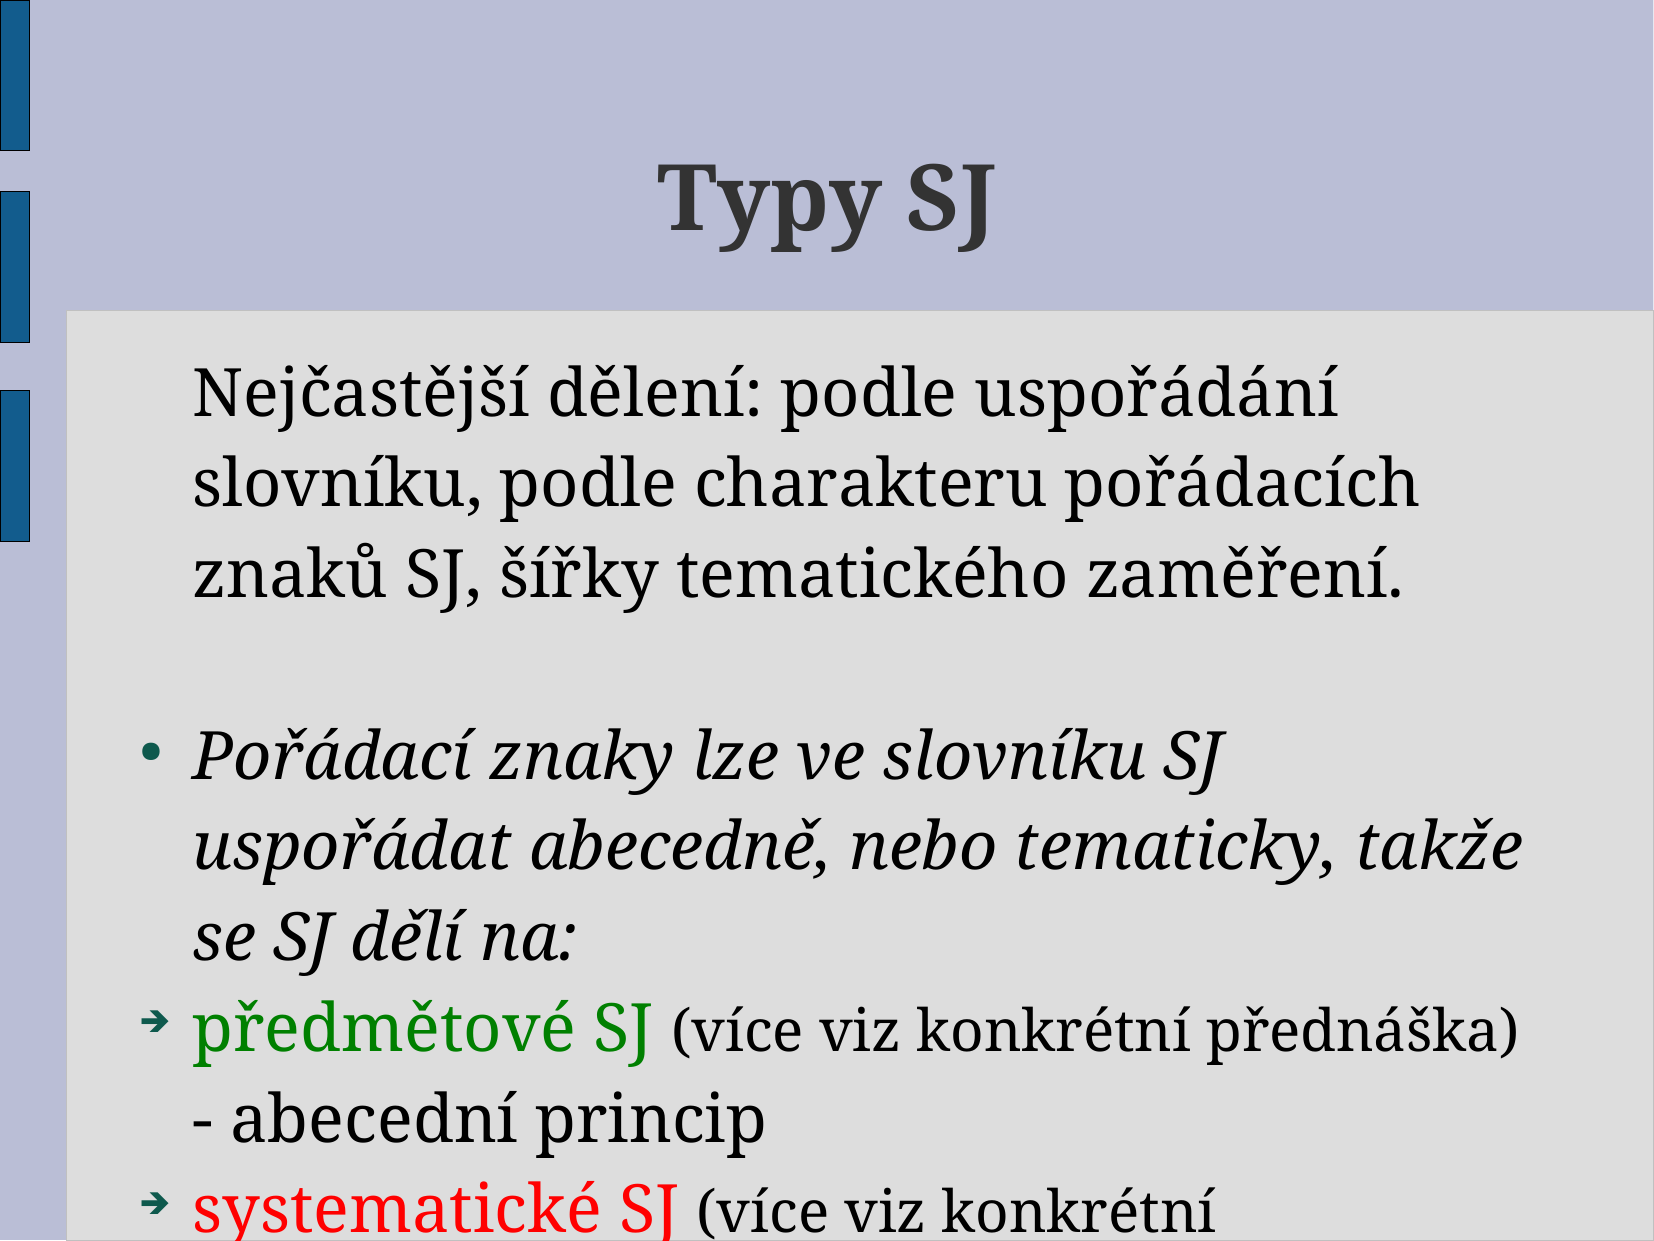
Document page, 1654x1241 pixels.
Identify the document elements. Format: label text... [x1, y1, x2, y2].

list Nejčastější dělení: podle uspořádání slovníku, podle charakteru pořádacích znaků SJ, šířky tematického zaměření. Pořádací znaky lze ve slovníku SJ uspořádat abecedně, nebo tematicky, takže se SJ dělí na: předmětové SJ (více viz konkrétní přednáška) - abecední princip systematické SJ (více viz konkrétní přednáška)- tematický princip [121, 344, 1534, 1241]
title Typy SJ [121, 91, 1534, 299]
